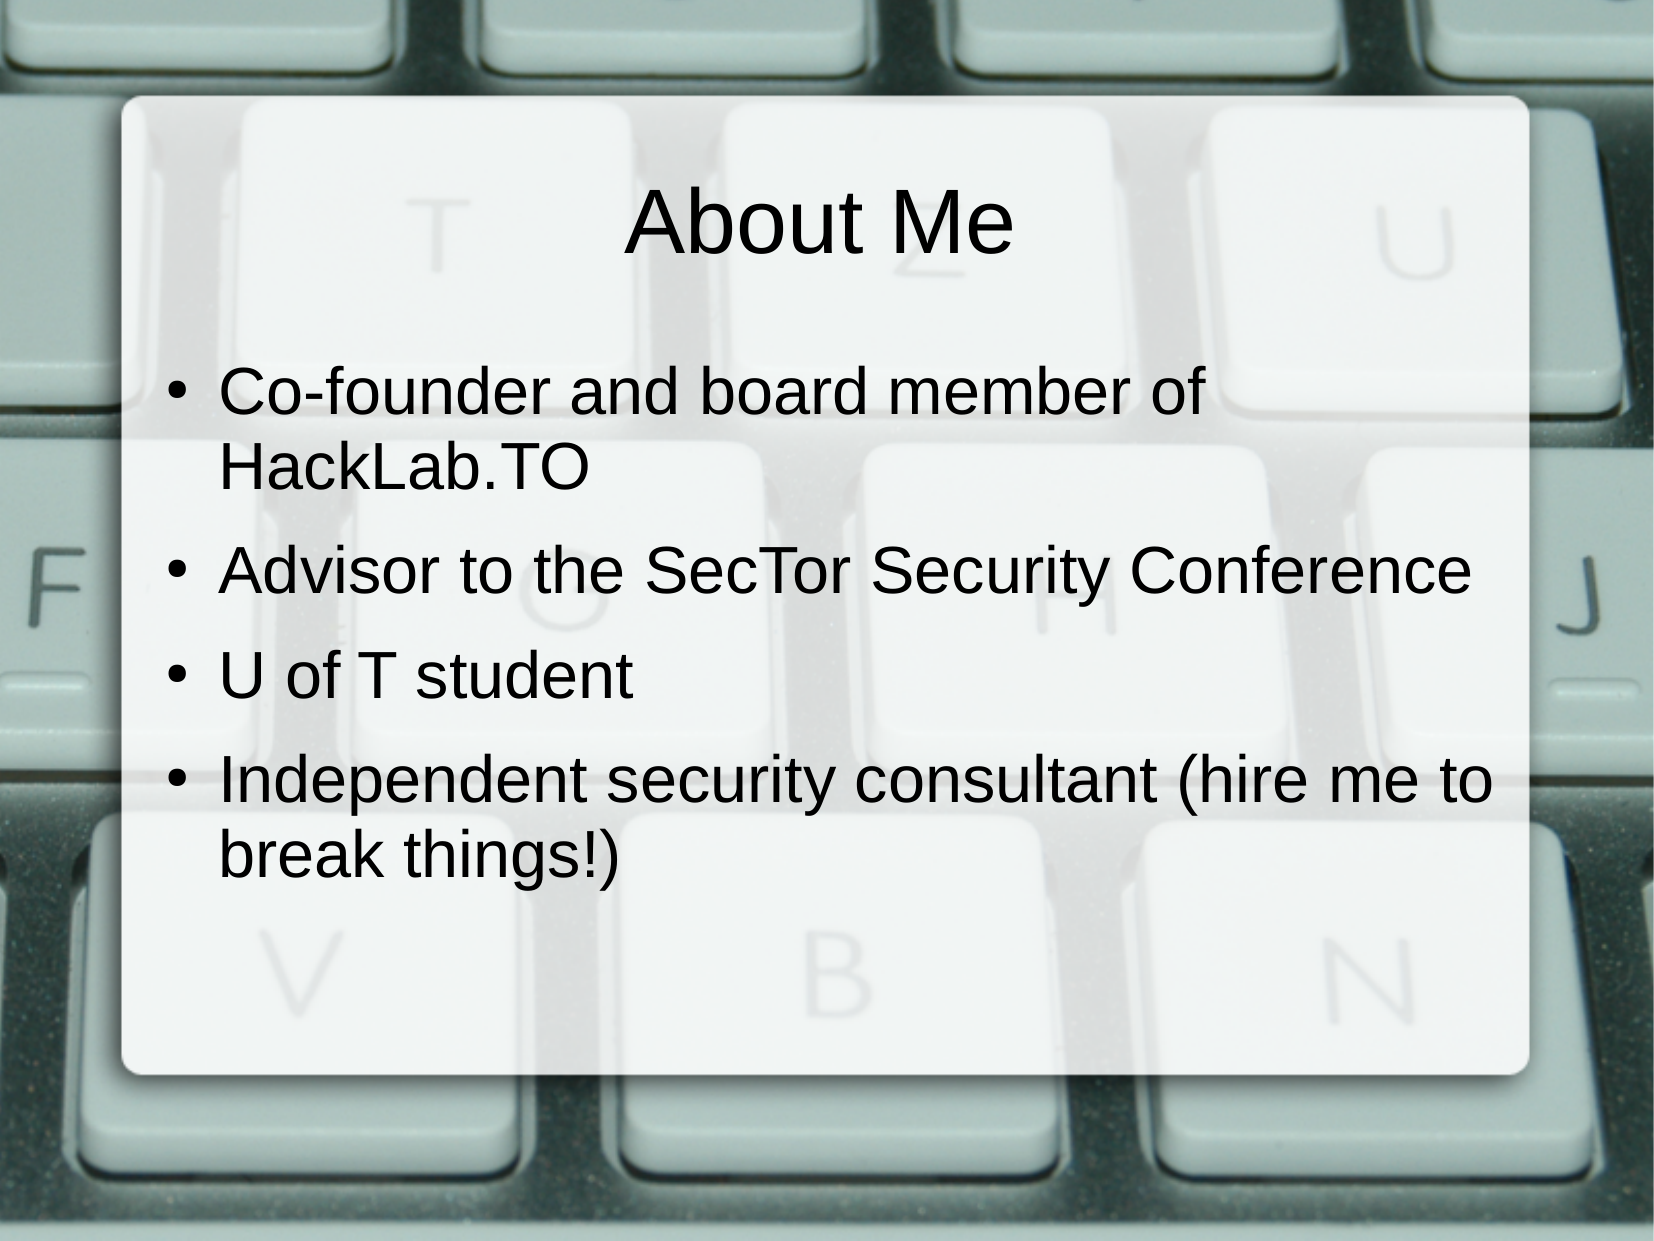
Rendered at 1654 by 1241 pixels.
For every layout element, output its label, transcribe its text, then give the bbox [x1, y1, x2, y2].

title About Me [135, 117, 1506, 325]
list Co-founder and board member of HackLab.TO Advisor to the SecTor Security Conference U of T student Independent security consultant (hire me to break things!) [147, 354, 1506, 1173]
picture [0, 0, 1654, 1241]
